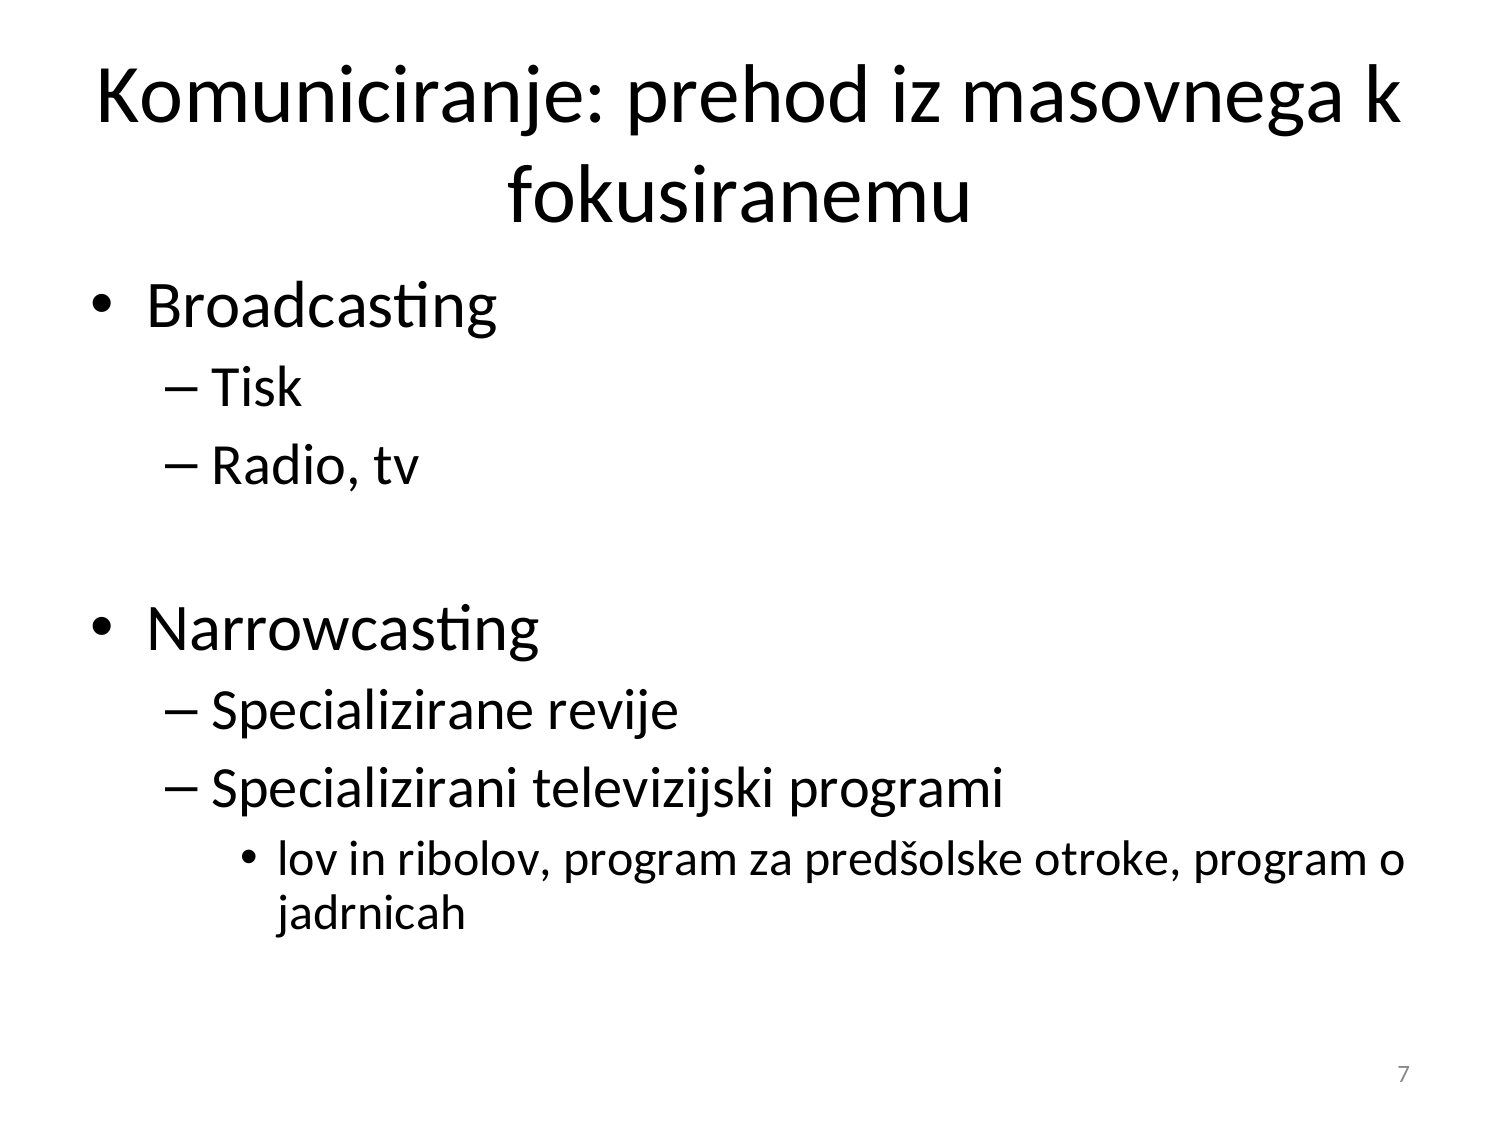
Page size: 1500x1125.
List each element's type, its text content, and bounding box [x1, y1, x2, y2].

list Broadcasting Tisk Radio, tv Narrowcasting Specializirane revije Specializirani televizijski programi lov in ribolov, program za predšolske otroke, program o jadrnicah [75, 262, 1426, 1028]
title Komuniciranje: prehod iz masovnega k fokusiranemu [75, 31, 1426, 247]
text_box <number> [1074, 1042, 1426, 1103]
